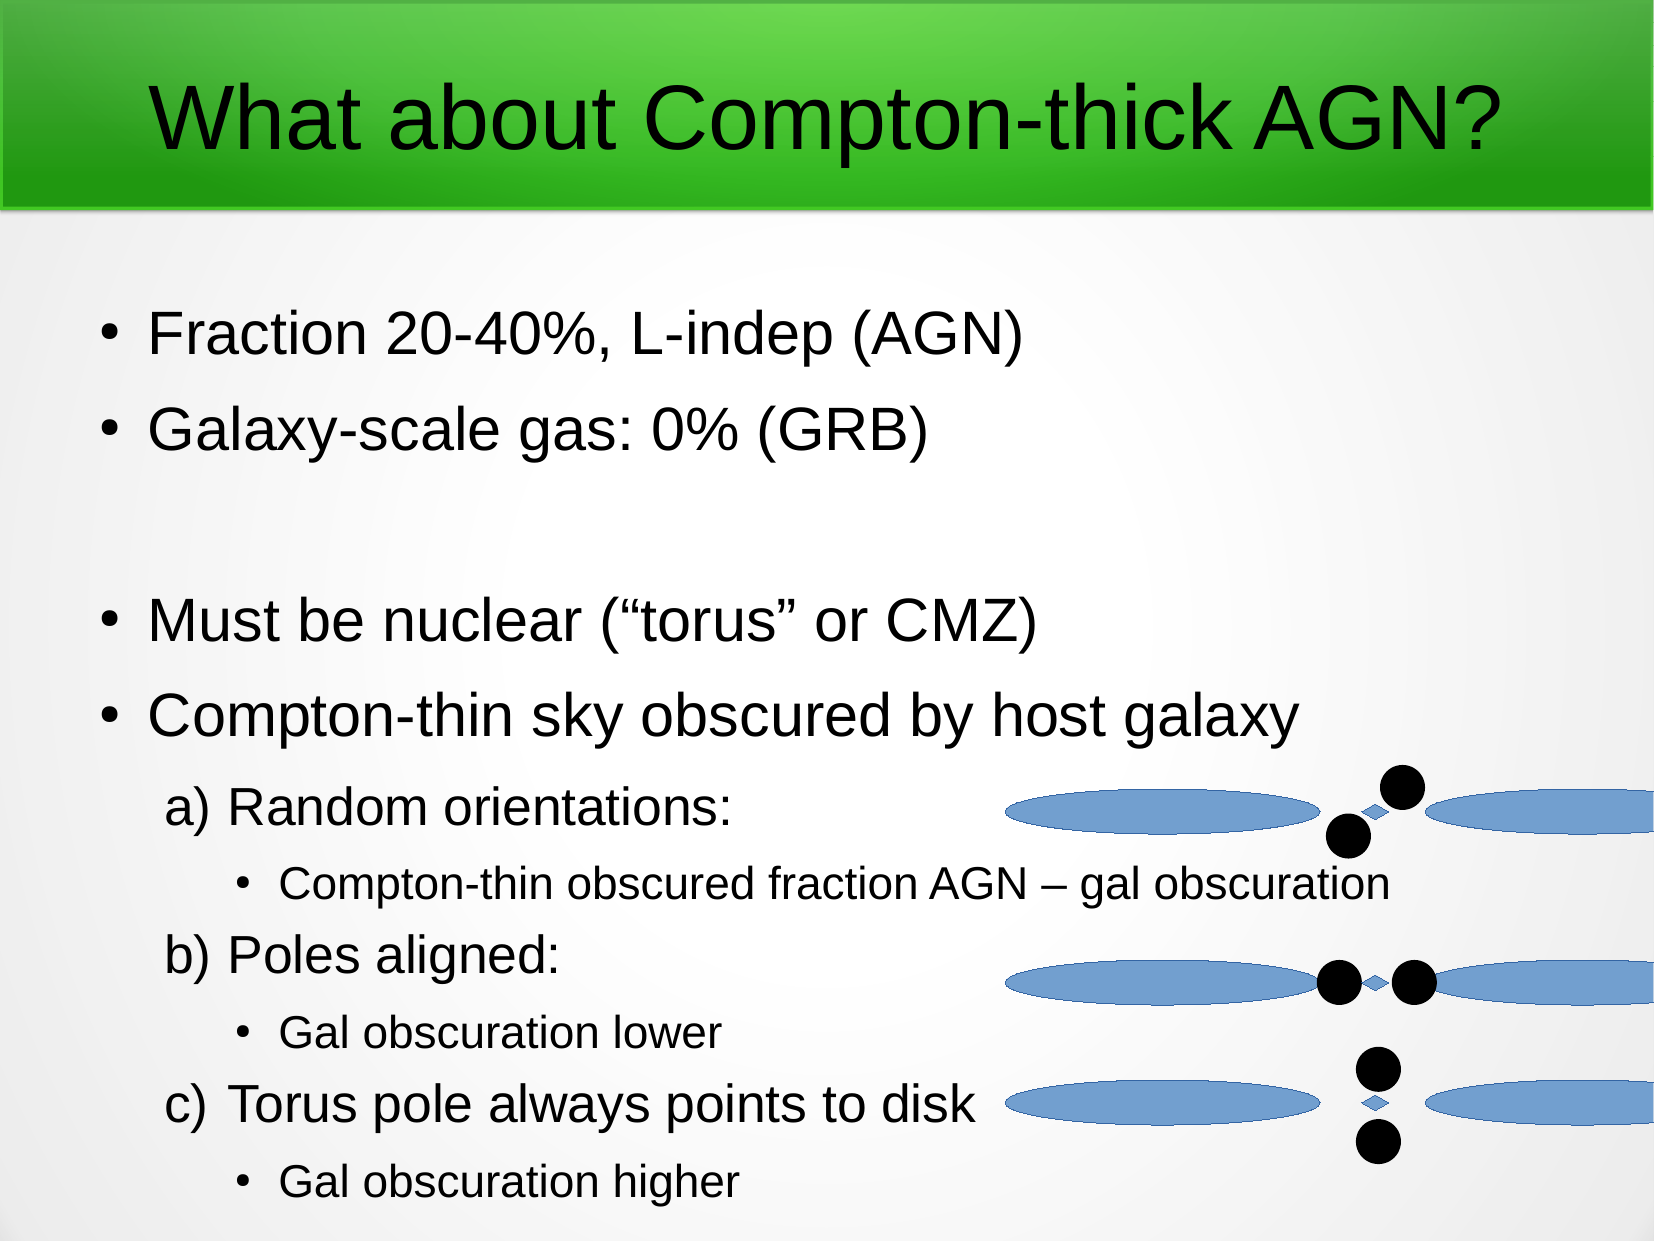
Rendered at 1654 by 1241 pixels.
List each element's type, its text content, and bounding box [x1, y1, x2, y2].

text_box [1361, 804, 1389, 820]
text_box [1425, 789, 1654, 835]
list Fraction 20-40%, L-indep (AGN) Galaxy-scale gas: 0% (GRB) Must be nuclear (“torus” or CMZ) Compton-thin sky obscured by host galaxy Random orientations: Compton-thin obscured fraction AGN – gal obscuration Poles aligned: Gal obscuration lower Torus pole always points to disk Gal obscuration higher [82, 299, 1571, 1216]
text_box [1425, 1080, 1654, 1126]
text_box [1380, 764, 1426, 810]
text_box [1005, 1080, 1321, 1126]
text_box [1355, 1119, 1401, 1165]
text_box [1361, 1095, 1389, 1111]
text_box [1325, 813, 1371, 859]
text_box [1005, 789, 1321, 835]
text_box [1391, 959, 1654, 1006]
text_box [1005, 959, 1389, 1006]
text_box [1355, 1046, 1401, 1092]
title What about Compton-thick AGN? [82, 47, 1571, 189]
